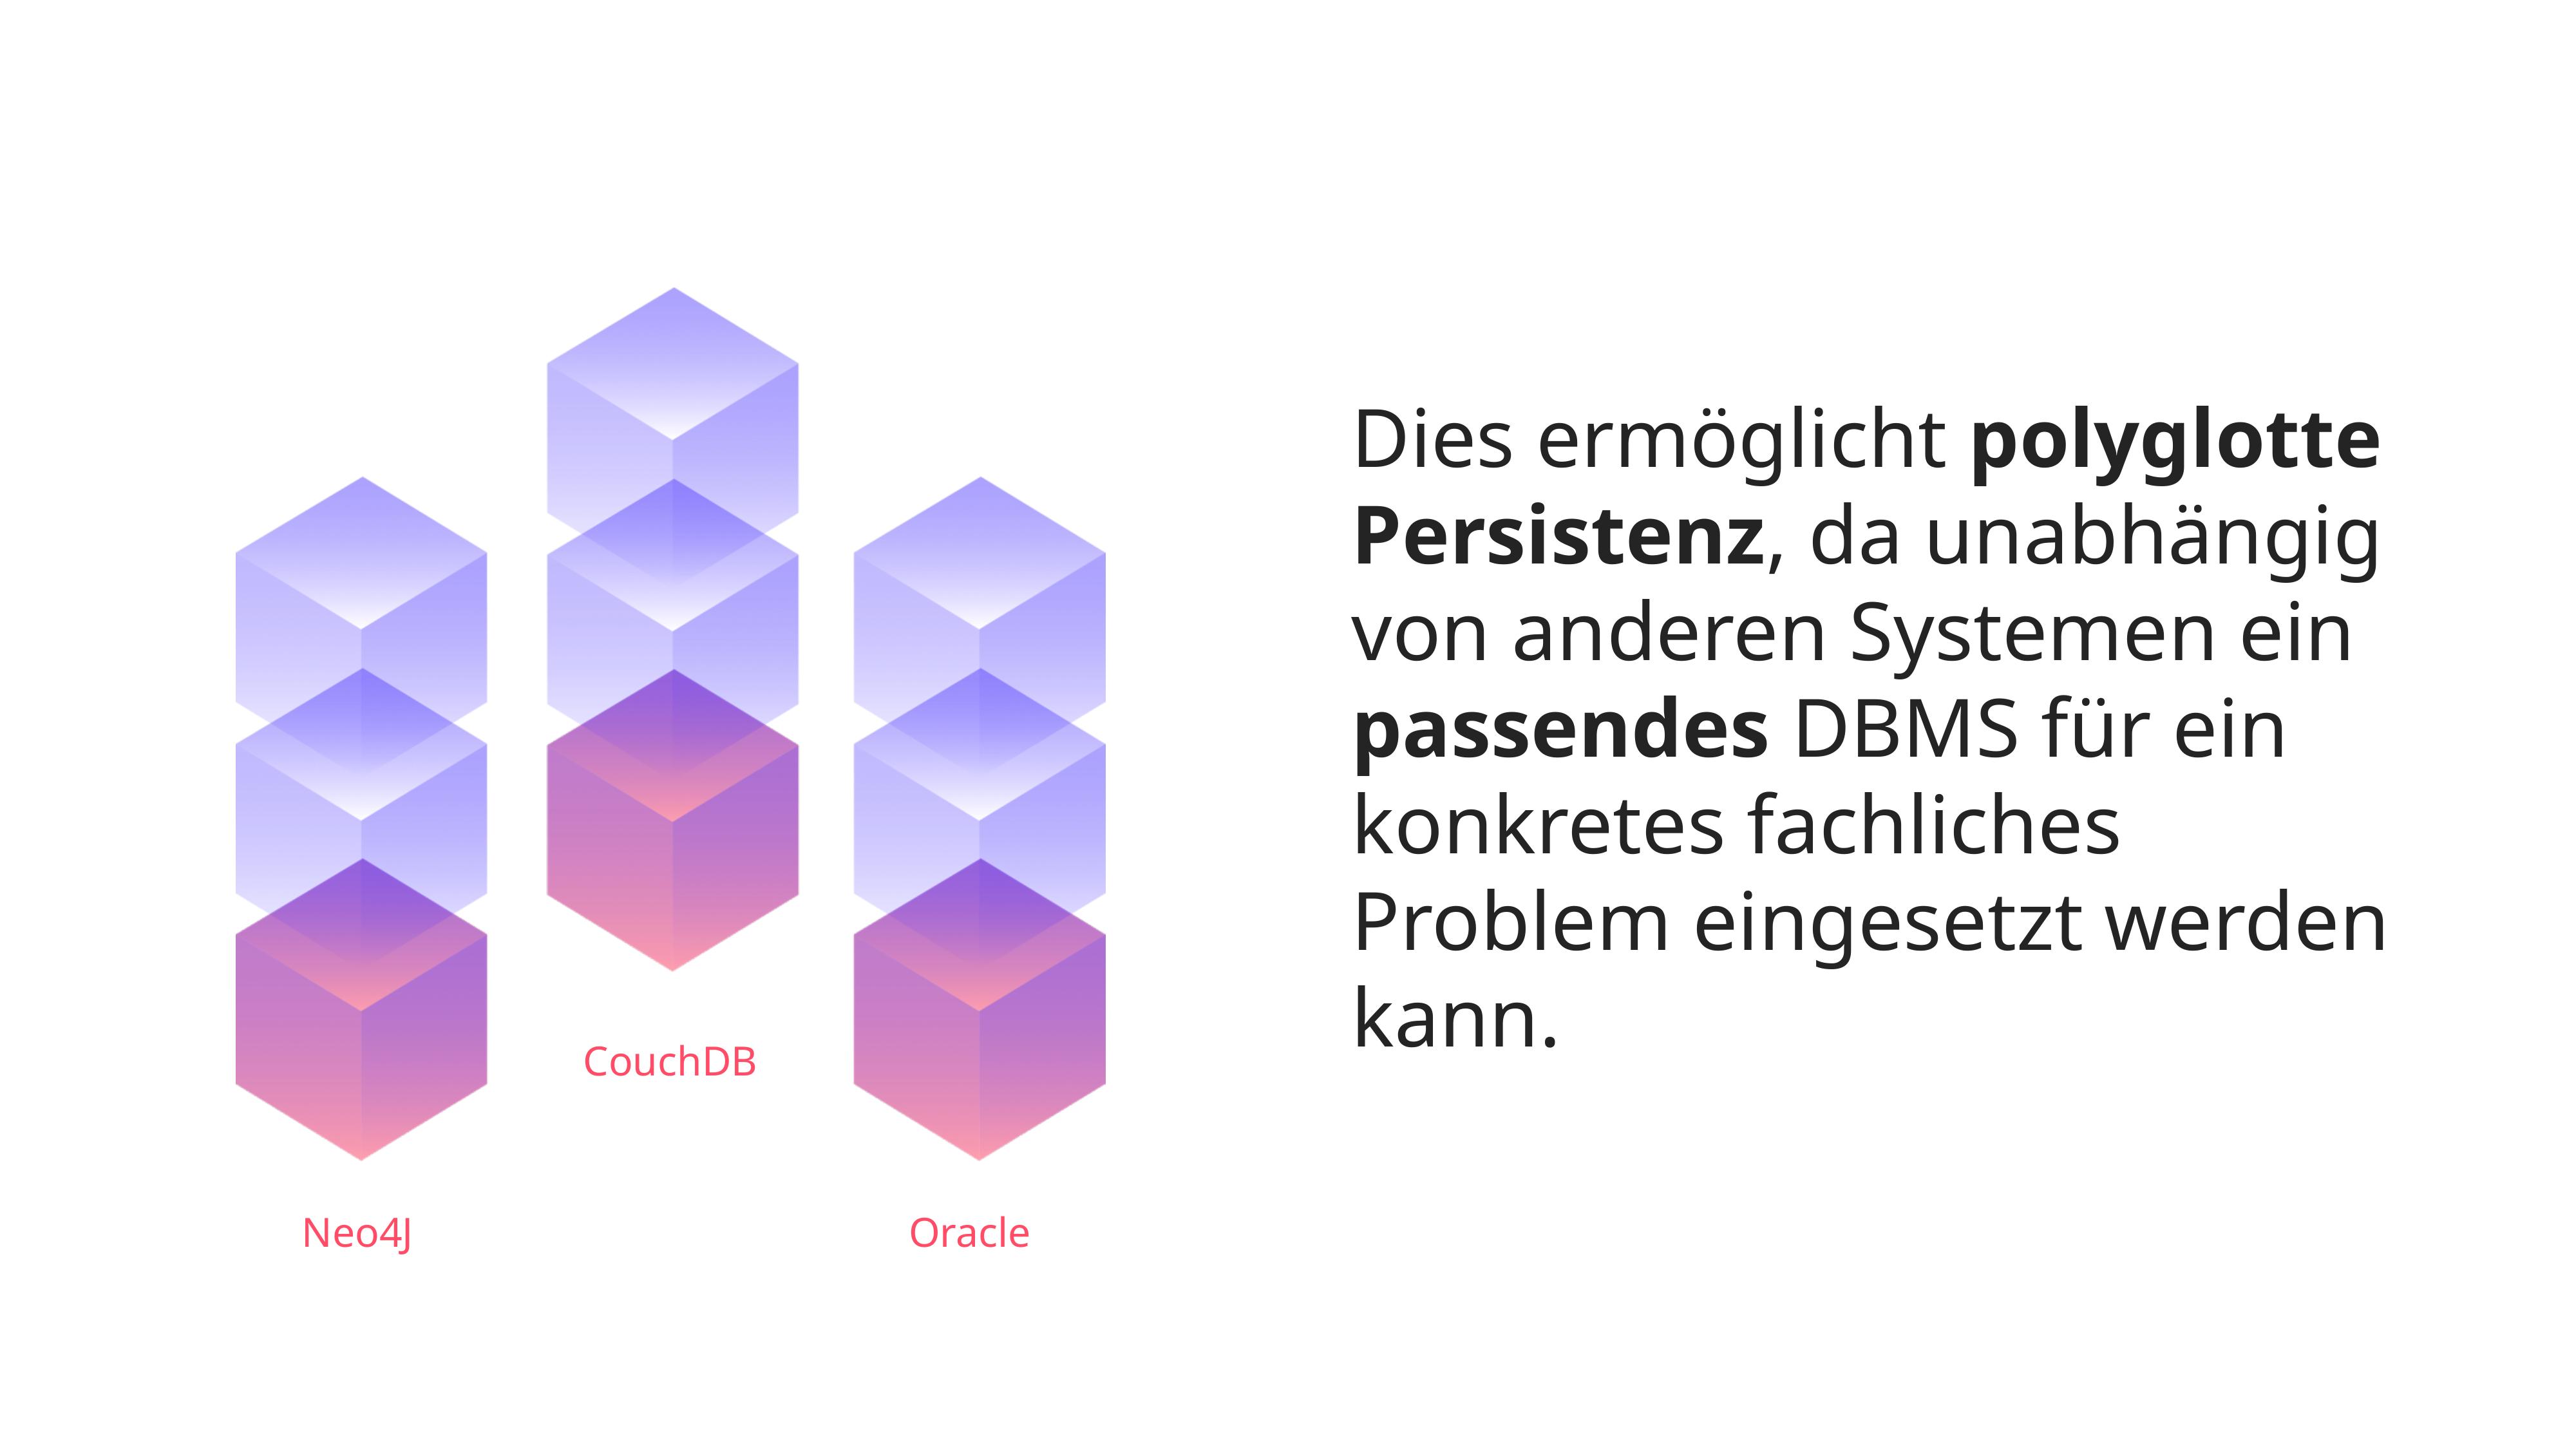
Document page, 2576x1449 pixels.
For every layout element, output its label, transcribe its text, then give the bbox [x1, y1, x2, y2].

picture [236, 287, 1106, 1161]
list Dies ermöglicht polyglotte Persistenz, da unabhängig von anderen Systemen ein passendes DBMS für ein konkretes fachliches Problem eingesetzt werden kann. [1351, 127, 2423, 1322]
text_box Neo4J [296, 1201, 419, 1260]
text_box Oracle [903, 1201, 1037, 1260]
